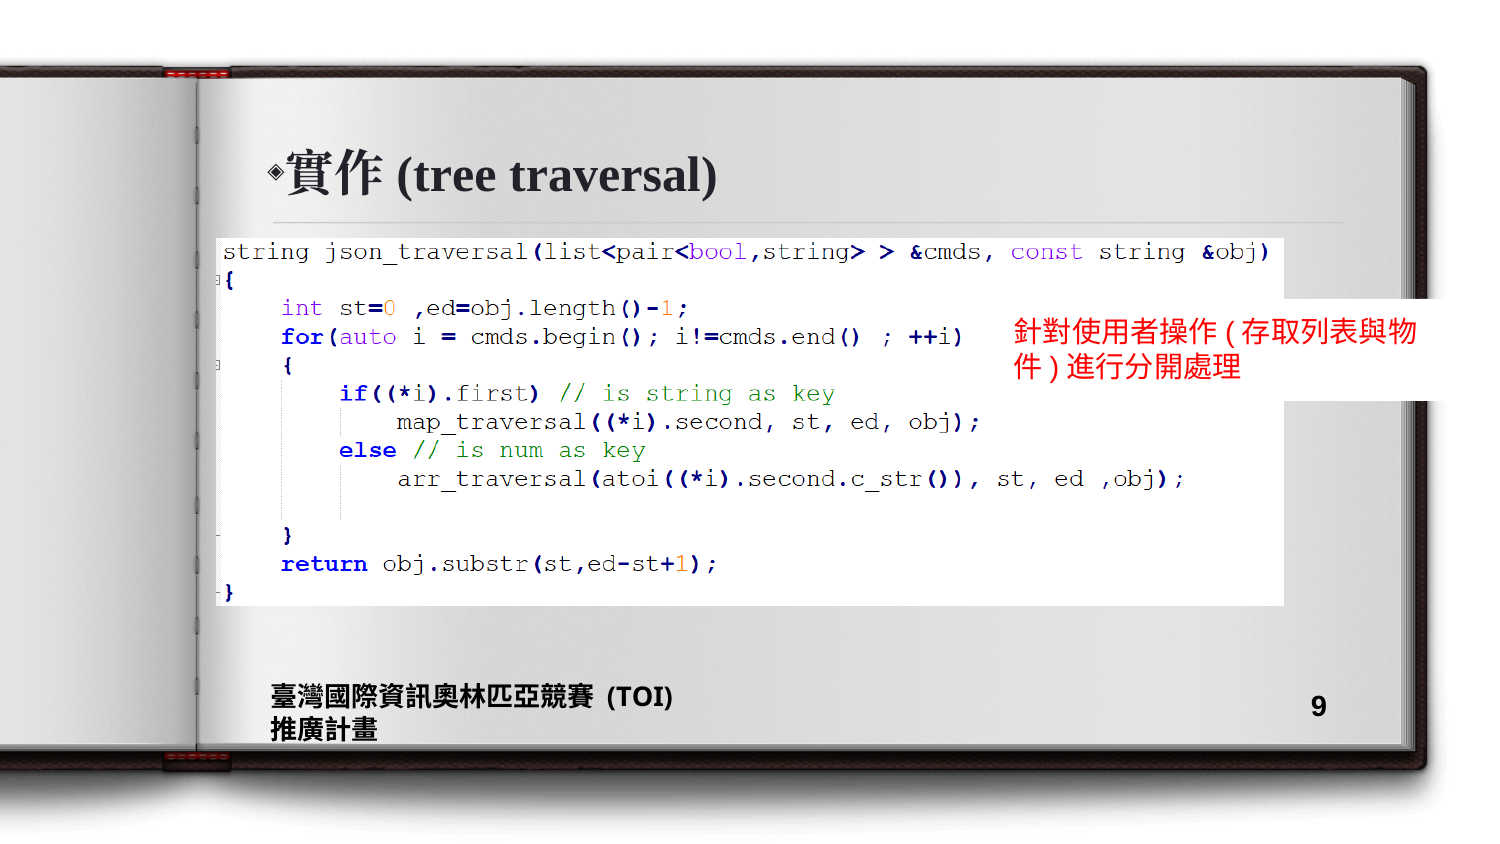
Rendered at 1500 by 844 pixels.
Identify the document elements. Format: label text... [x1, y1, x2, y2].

text_box 實作(tree traversal) [252, 126, 1194, 216]
text_box ‹#› [1295, 672, 1386, 737]
text_box 針對使用者操作(存取列表與物件)進行分開處理 [998, 298, 1475, 401]
picture [216, 238, 1284, 606]
